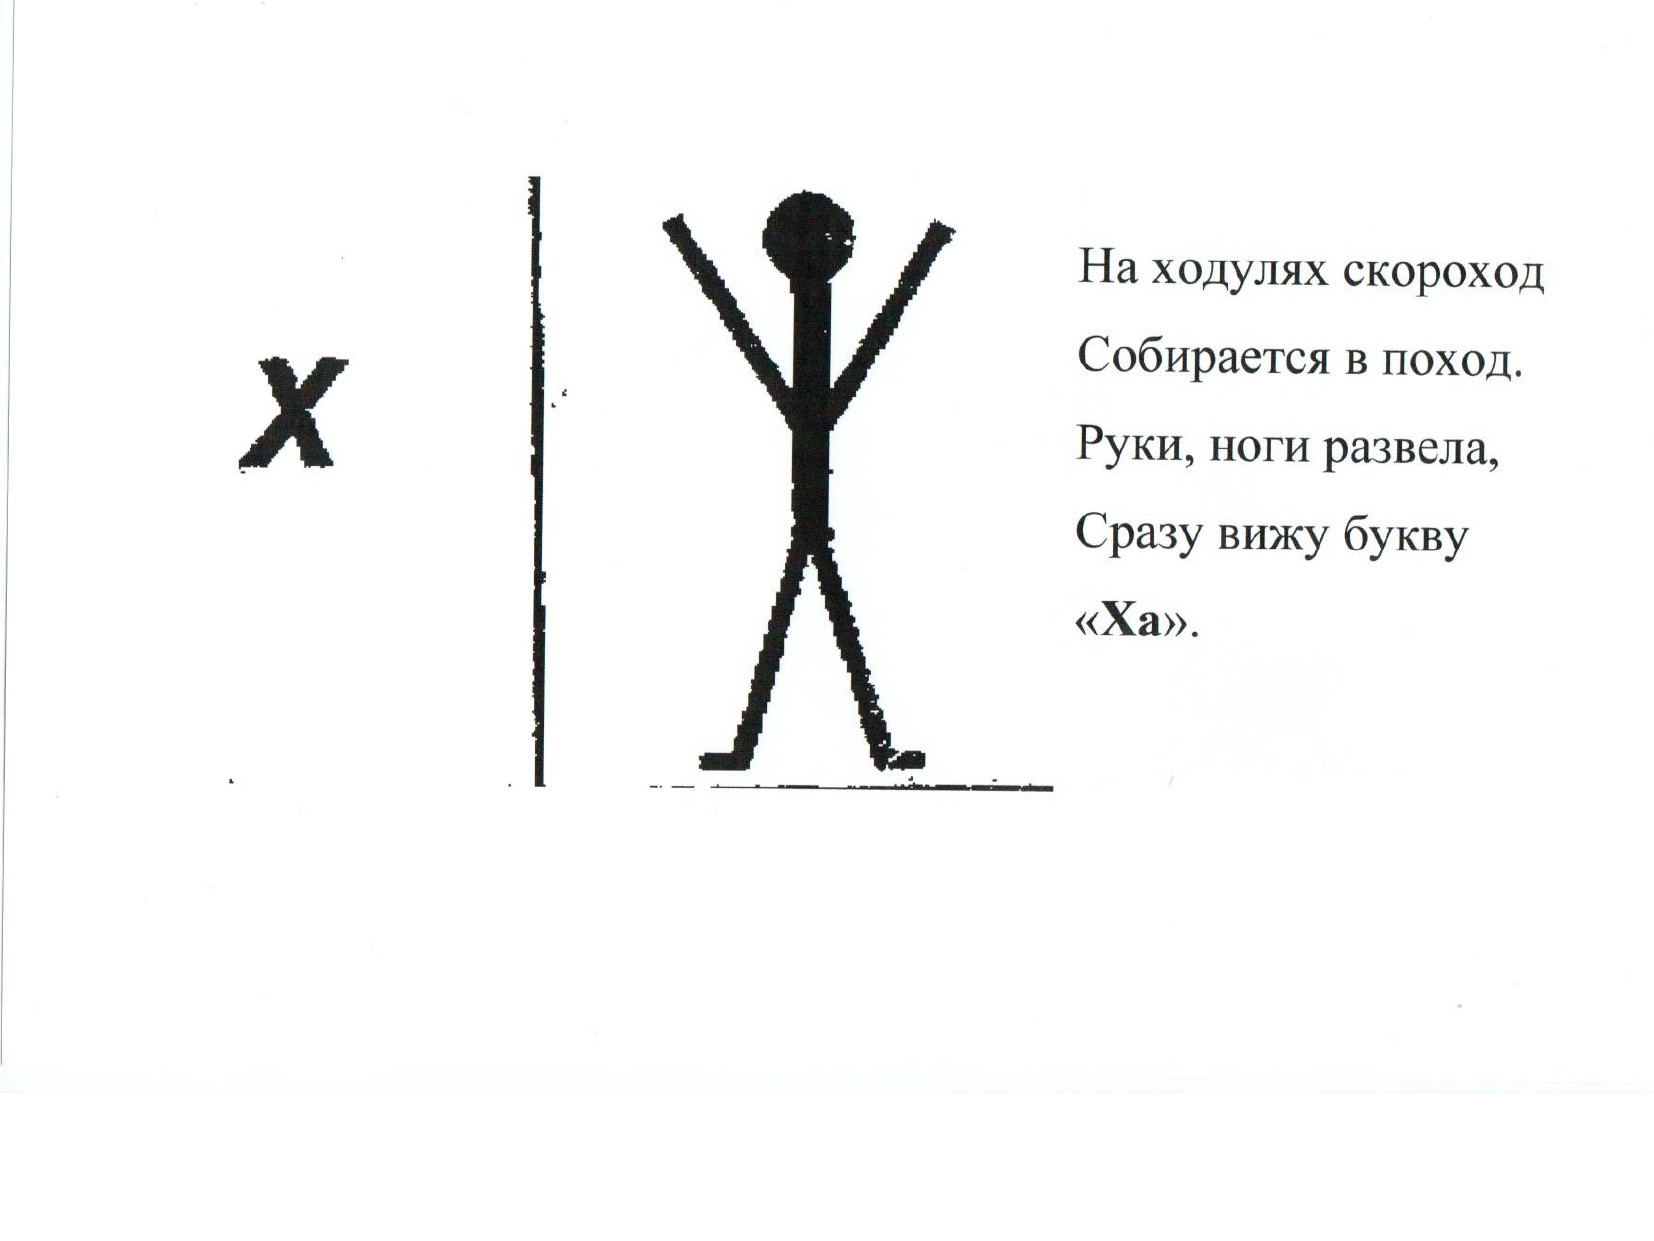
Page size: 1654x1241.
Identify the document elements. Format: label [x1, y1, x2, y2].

picture [0, 0, 1654, 1093]
